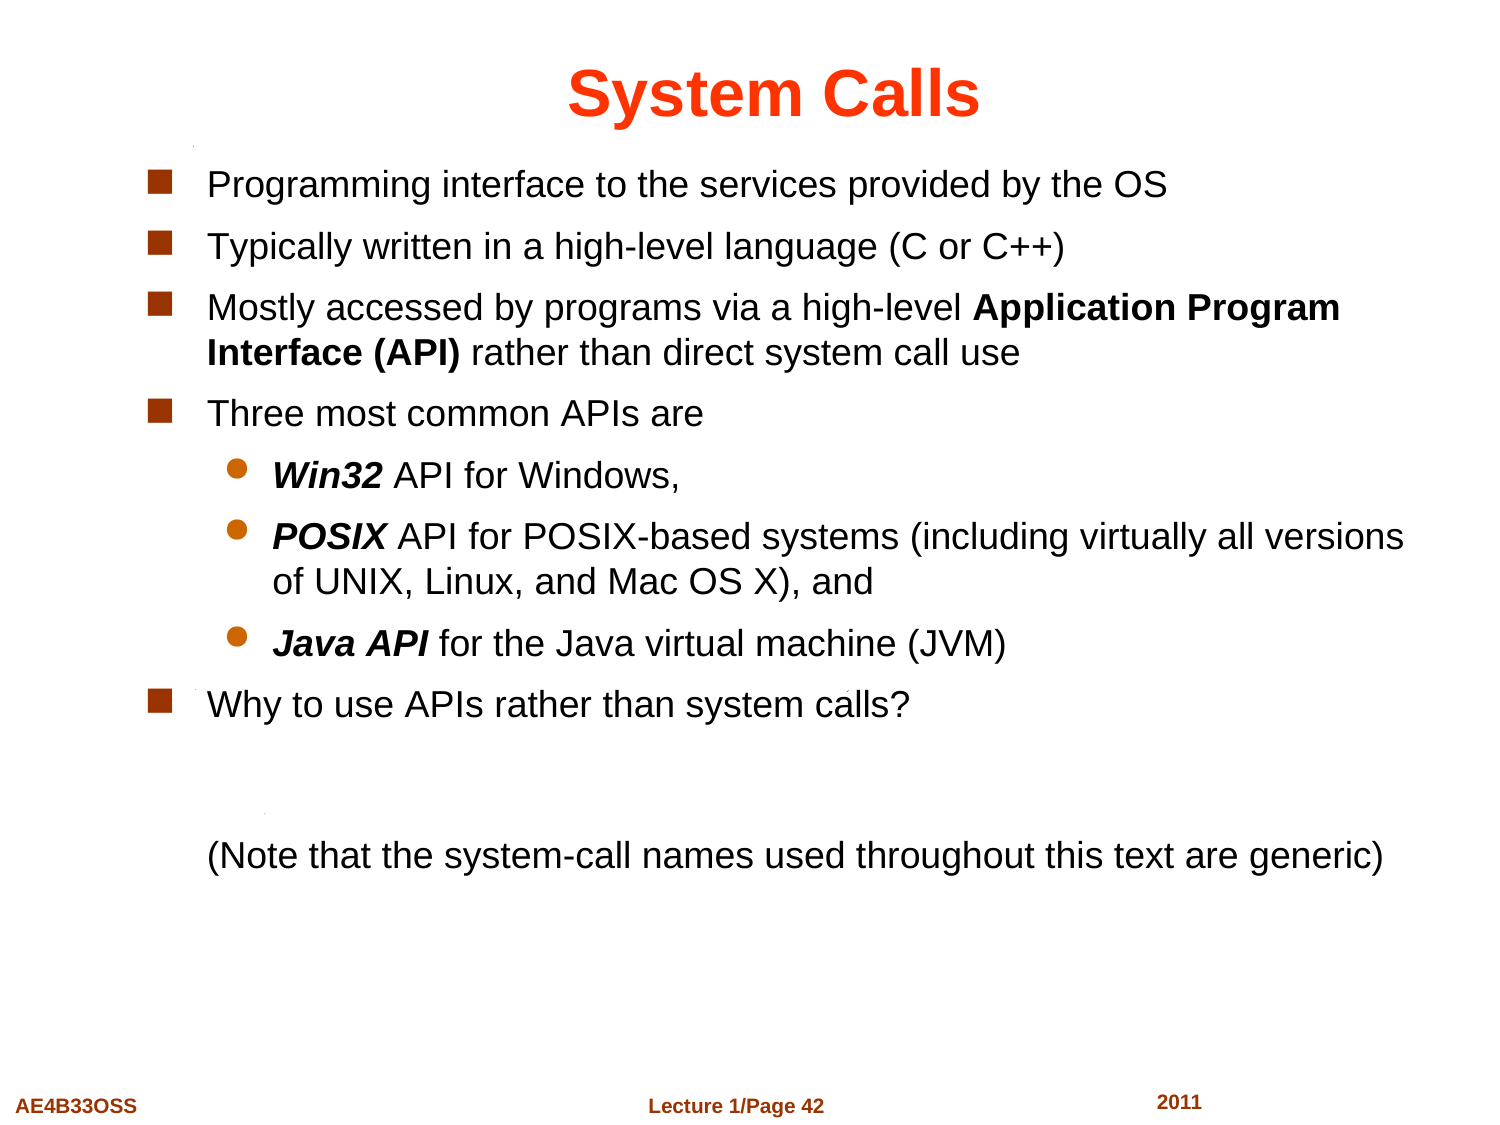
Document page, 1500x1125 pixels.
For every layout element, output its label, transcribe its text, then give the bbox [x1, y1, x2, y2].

list Programming interface to the services provided by the OS Typically written in a high-level language (C or C++) Mostly accessed by programs via a high-level Application Program Interface (API) rather than direct system call use Three most common APIs are Win32 API for Windows, POSIX API for POSIX-based systems (including virtually all versions of UNIX, Linux, and Mac OS X), and Java API for the Java virtual machine (JVM) Why to use APIs rather than system calls? (Note that the system-call names used throughout this text are generic) [135, 152, 1425, 1038]
title System Calls [112, 37, 1438, 138]
